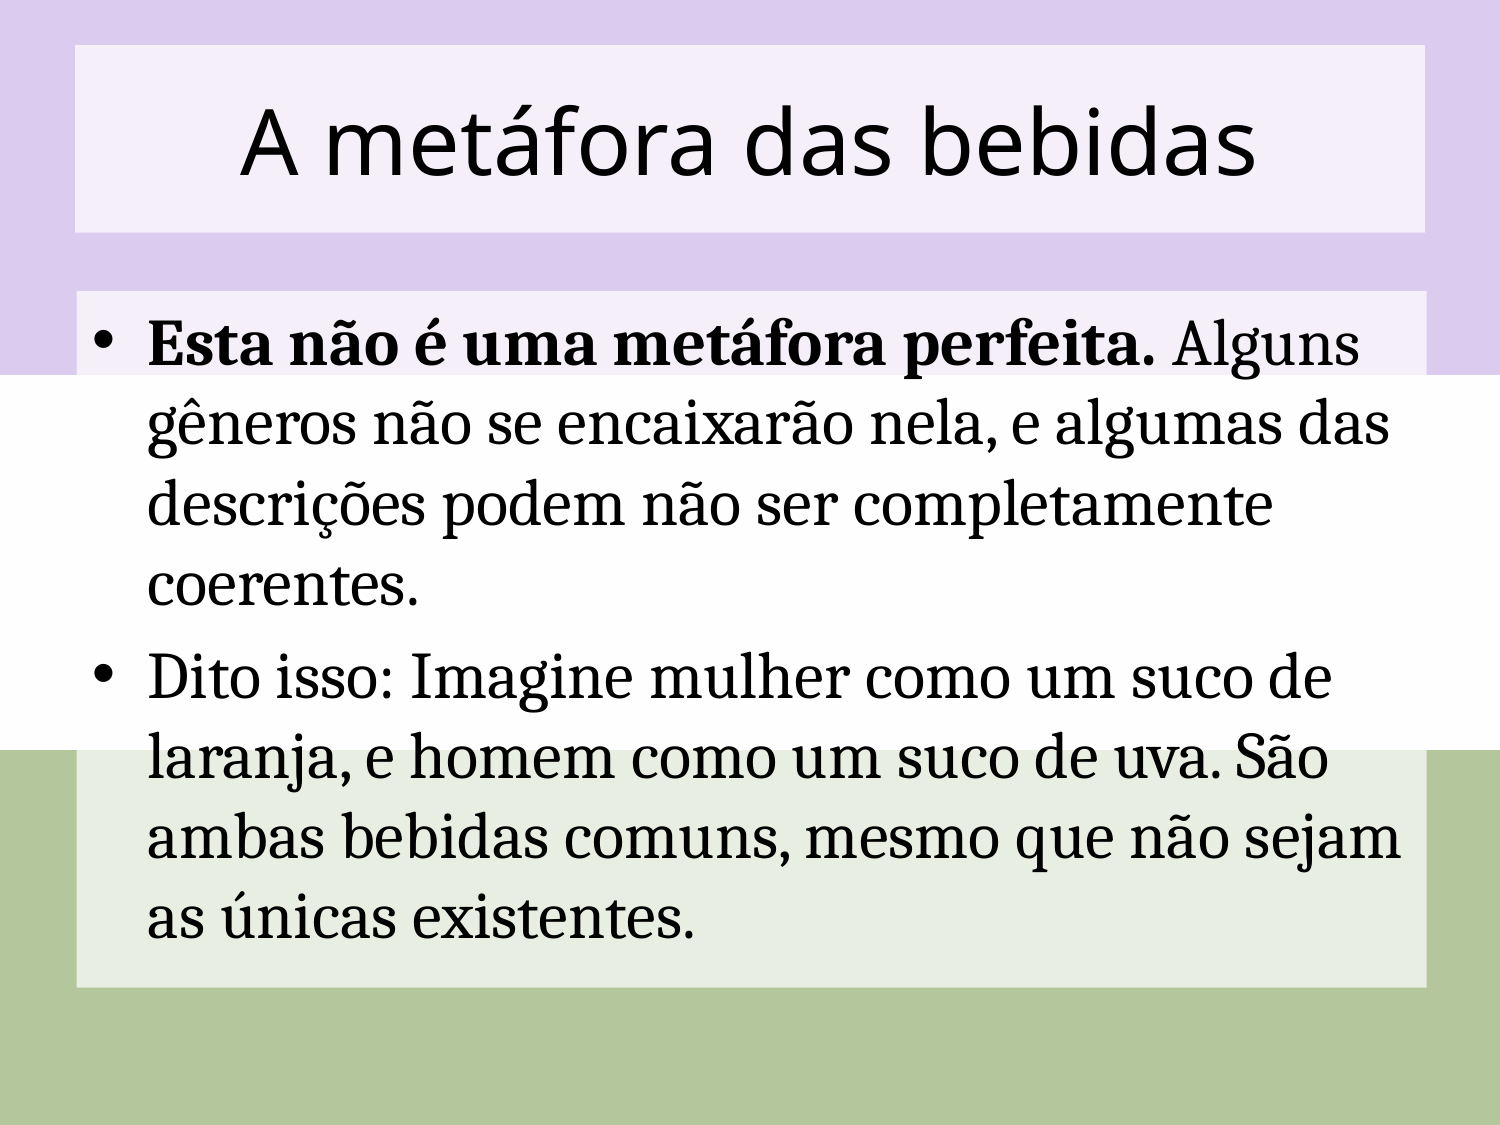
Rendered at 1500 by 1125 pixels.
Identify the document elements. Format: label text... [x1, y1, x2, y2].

list Esta não é uma metáfora perfeita. Alguns gêneros não se encaixarão nela, e algumas das descrições podem não ser completamente coerentes. Dito isso: Imagine mulher como um suco de laranja, e homem como um suco de uva. São ambas bebidas comuns, mesmo que não sejam as únicas existentes. [76, 290, 1427, 988]
title A metáfora das bebidas [75, 45, 1425, 233]
